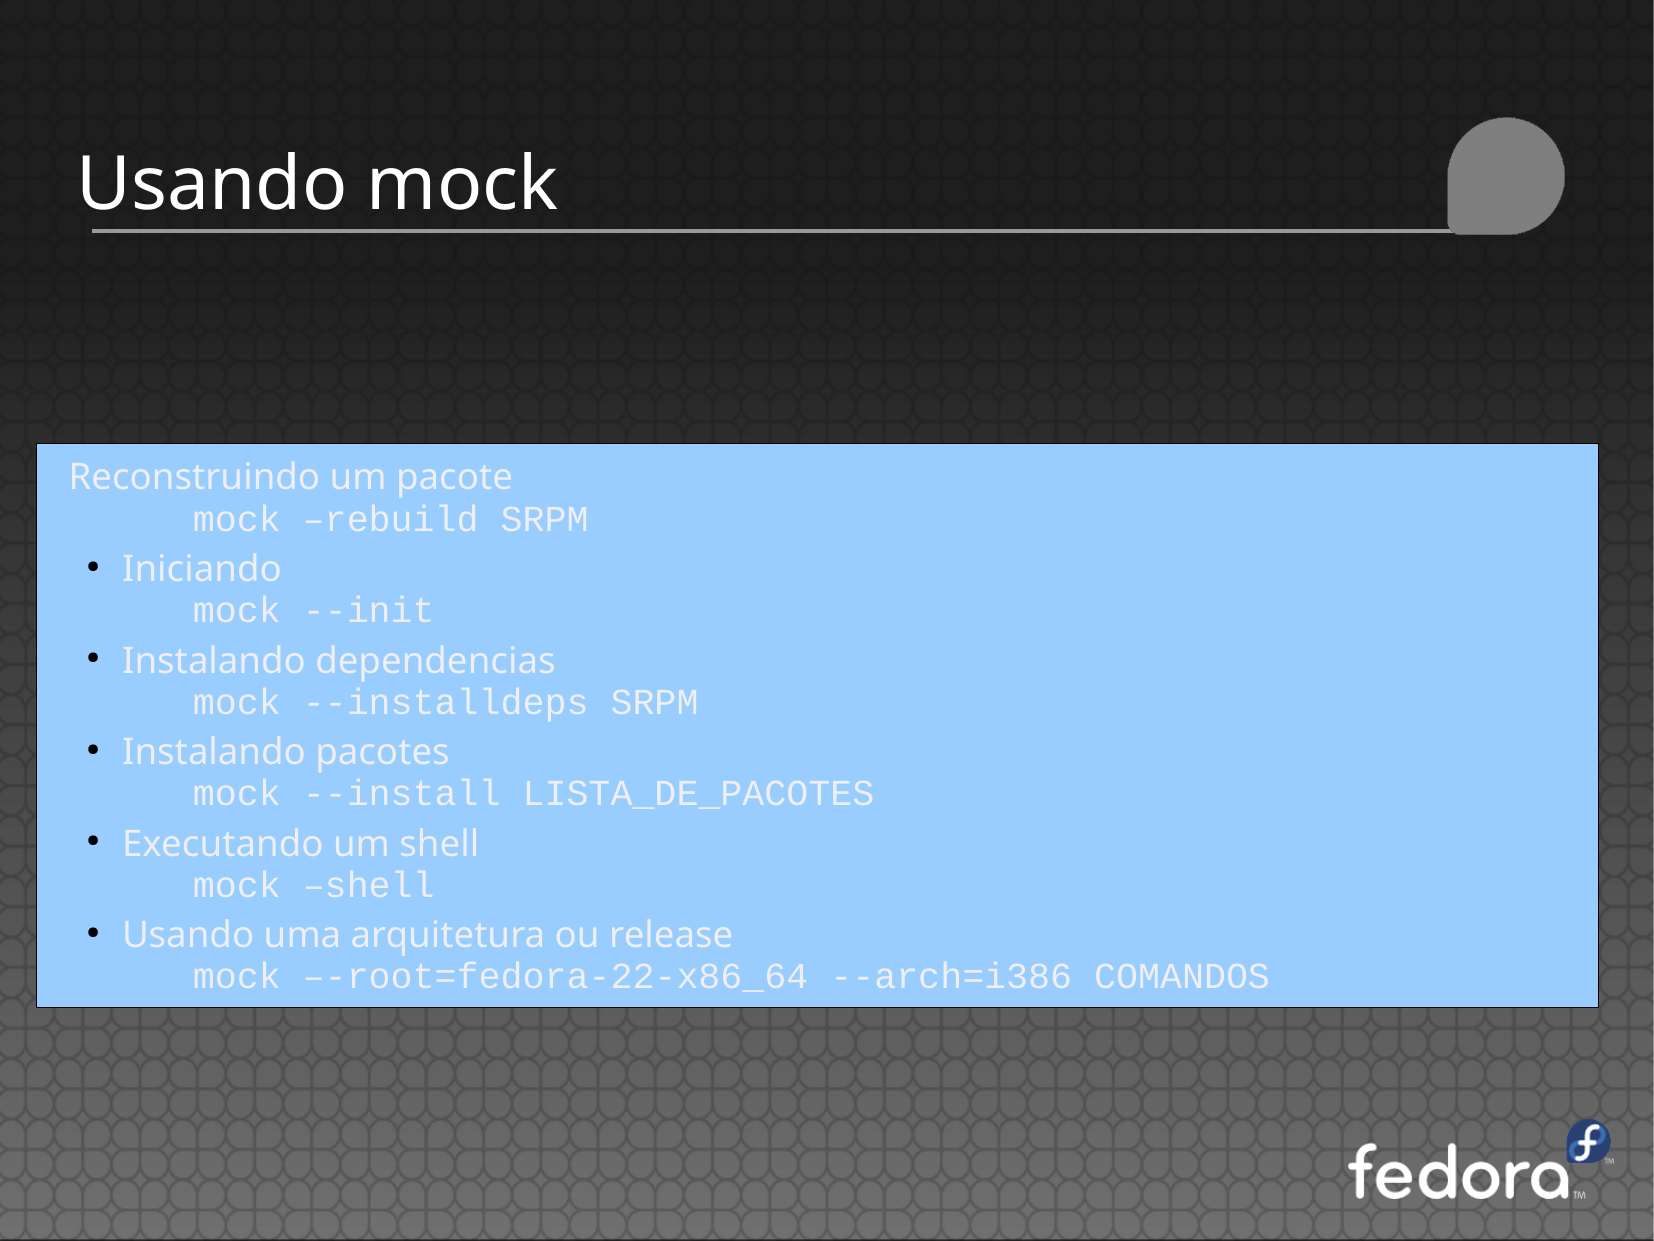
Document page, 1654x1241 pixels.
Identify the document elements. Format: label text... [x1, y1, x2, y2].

picture [0, 0, 1654, 1241]
title Usando mock [76, 112, 1566, 249]
text_box Reconstruindo um pacote mock –rebuild SRPM Iniciando mock --init Instalando dependencias mock --installdeps SRPM Instalando pacotes mock --install LISTA_DE_PACOTES Executando um shell mock –shell Usando uma arquitetura ou release mock –-root=fedora-22-x86_64 --arch=i386 COMANDOS [36, 443, 1599, 964]
